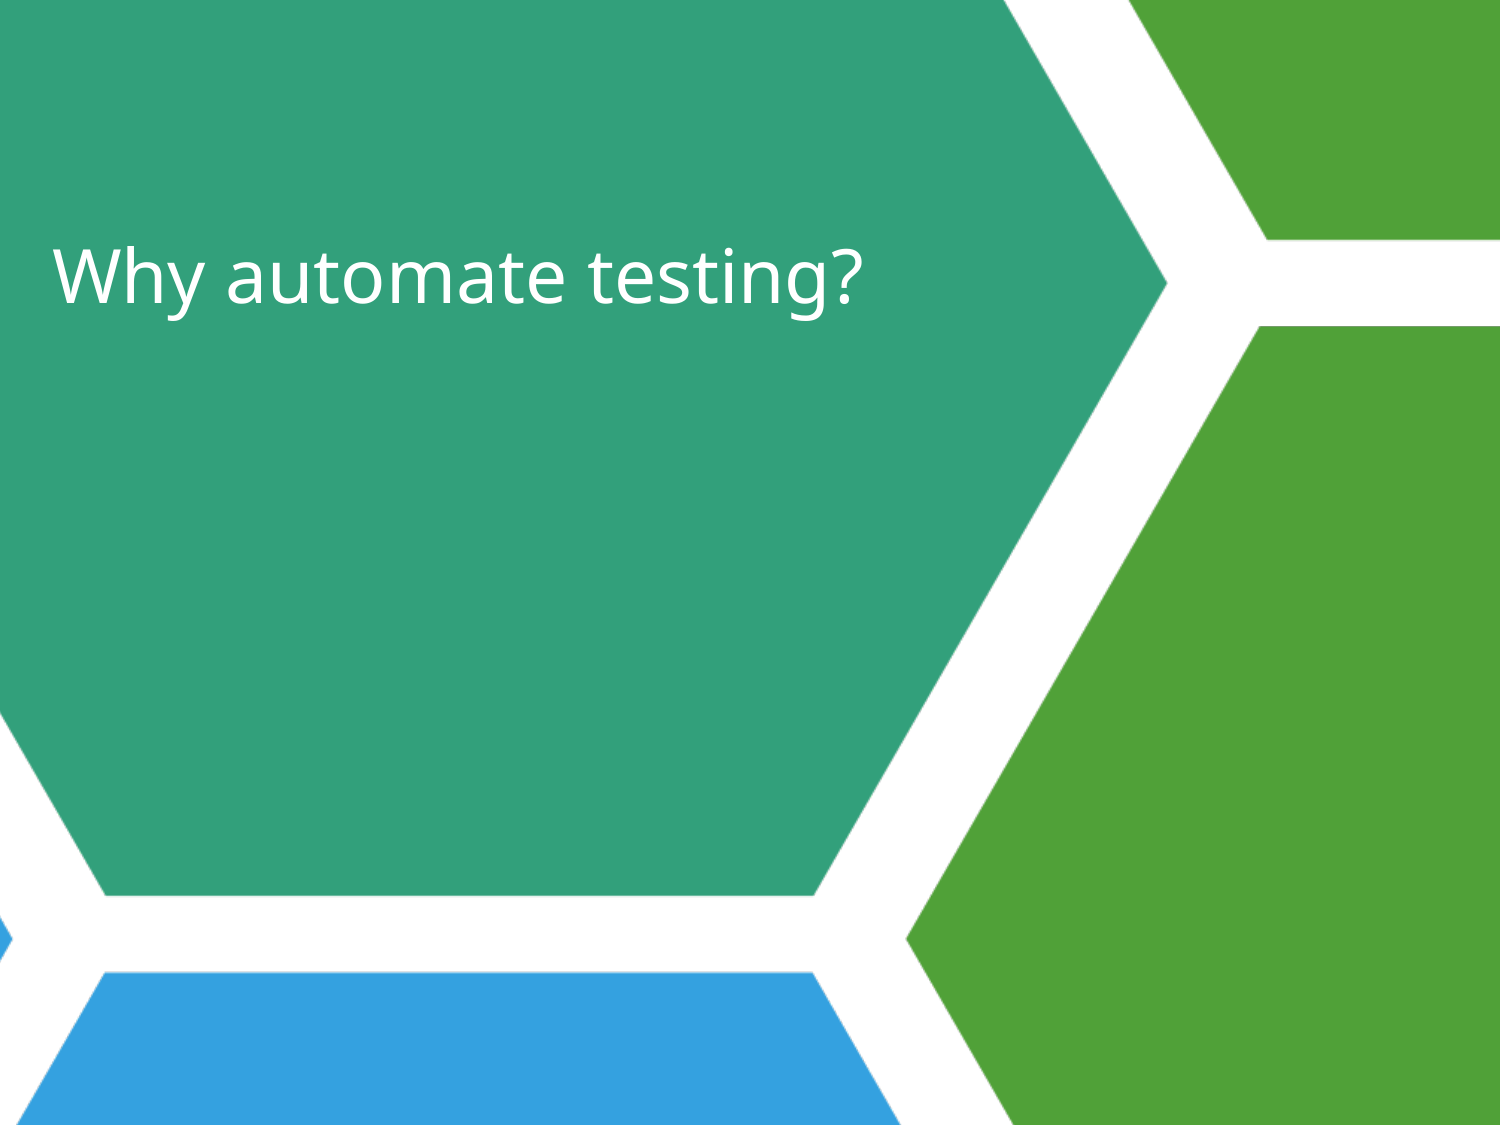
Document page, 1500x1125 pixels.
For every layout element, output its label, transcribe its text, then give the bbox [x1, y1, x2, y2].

picture [0, 0, 1500, 1125]
title Why automate testing? [52, 147, 1099, 401]
